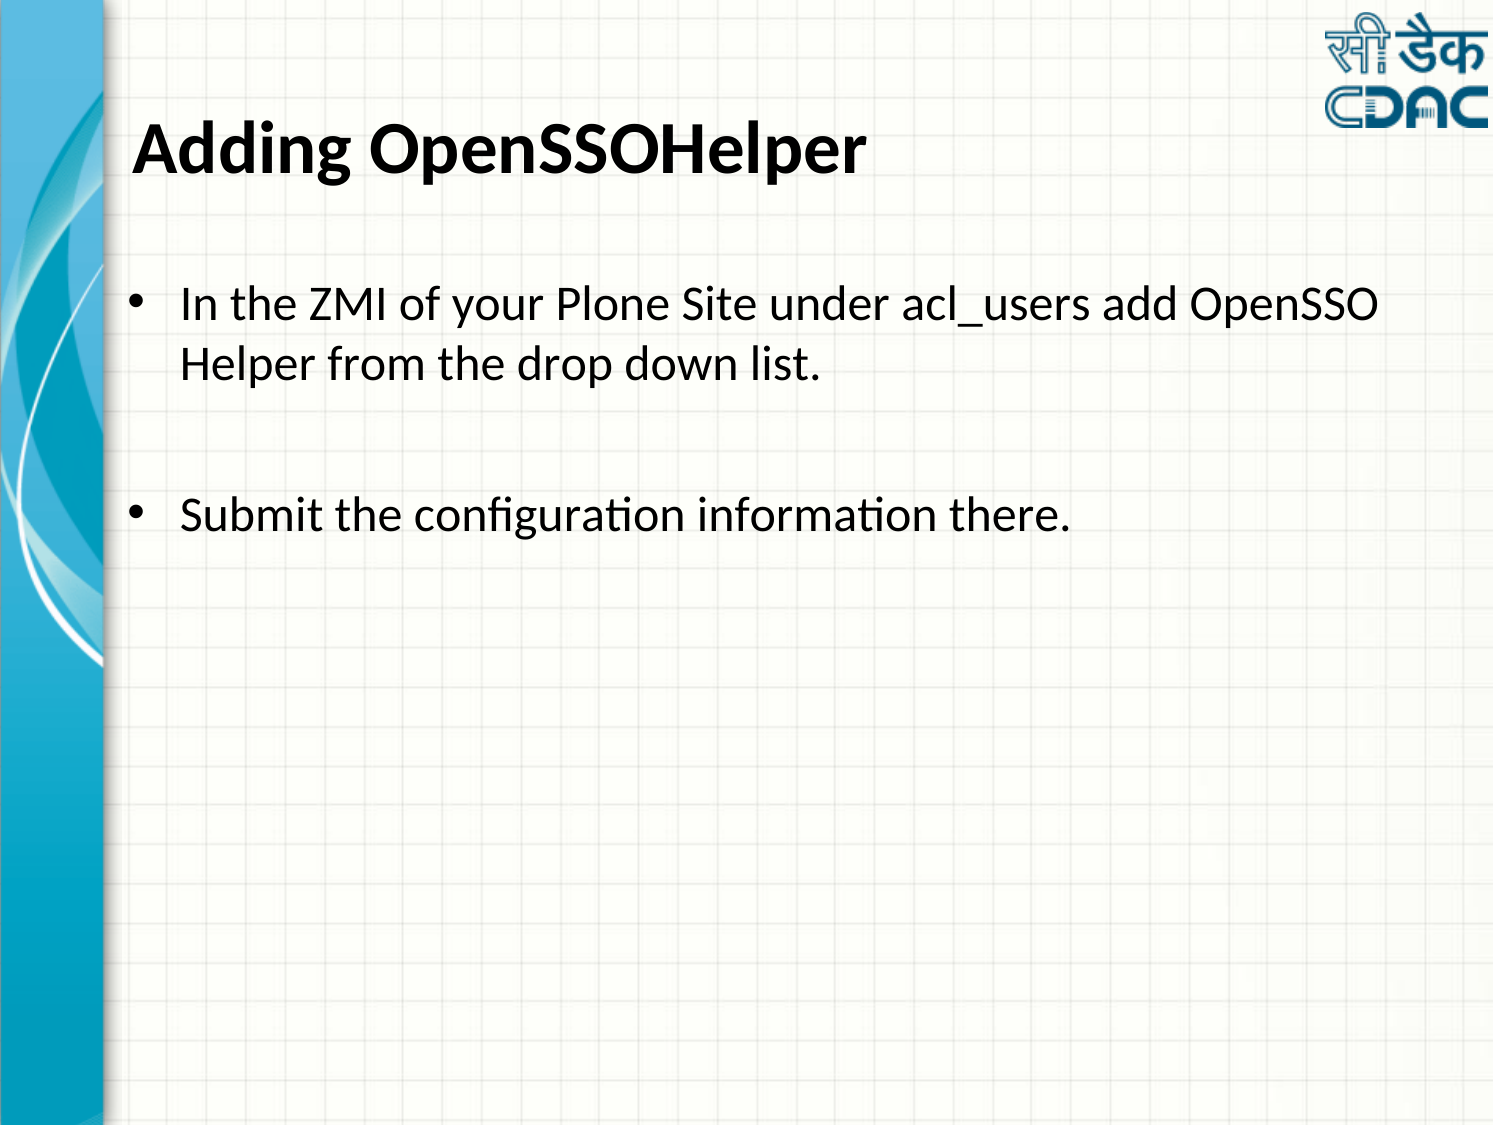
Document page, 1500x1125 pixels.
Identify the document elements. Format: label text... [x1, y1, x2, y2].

picture [0, 0, 1493, 1125]
text_box Adding OpenSSOHelper [117, 49, 1468, 238]
text_box In the ZMI of your Plone Site under acl_users add OpenSSO Helper from the drop down list. Submit the configuration information there. [112, 262, 1463, 1005]
